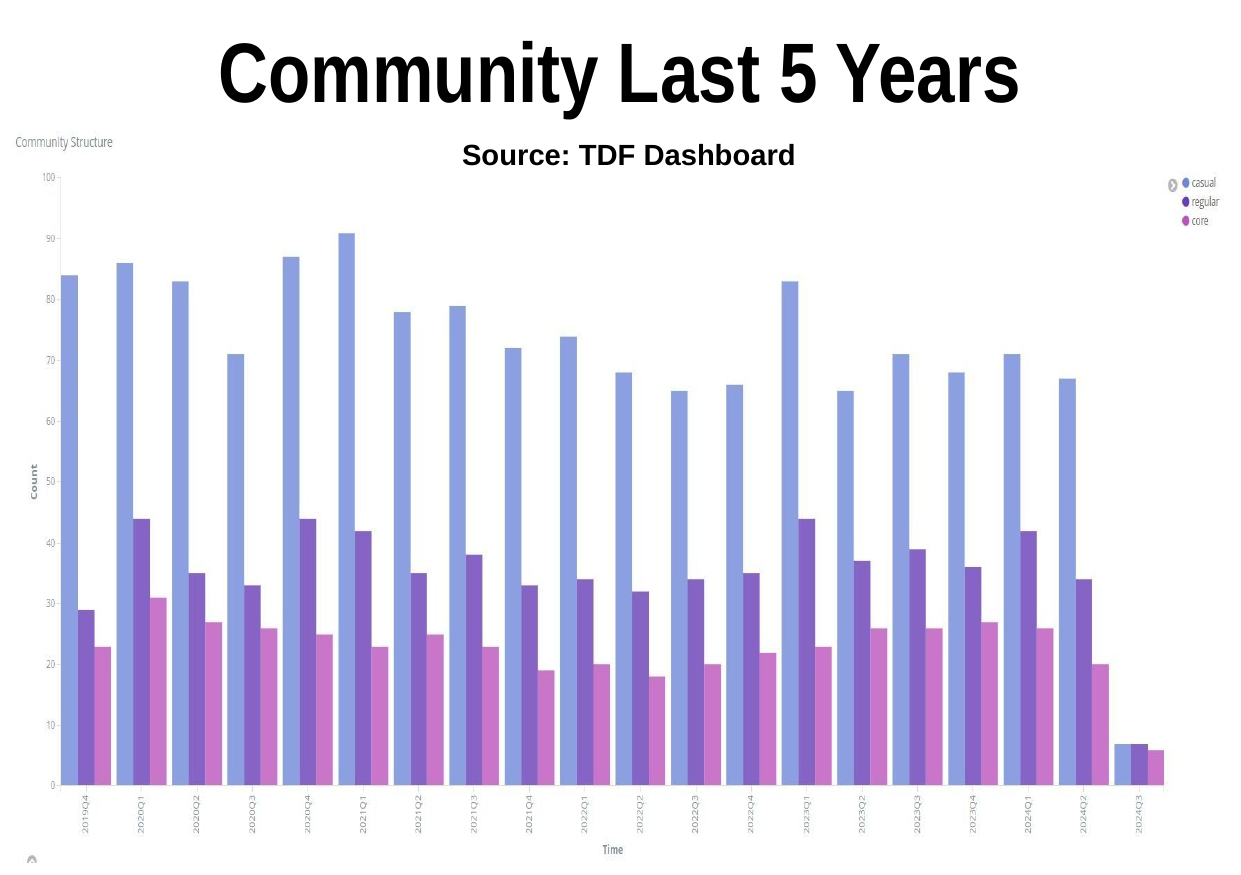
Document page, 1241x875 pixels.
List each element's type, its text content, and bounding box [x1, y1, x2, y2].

text_box Source: TDF Dashboard [447, 131, 812, 185]
picture [11, 132, 1229, 863]
title Community Last 5 Years [11, 12, 1229, 132]
